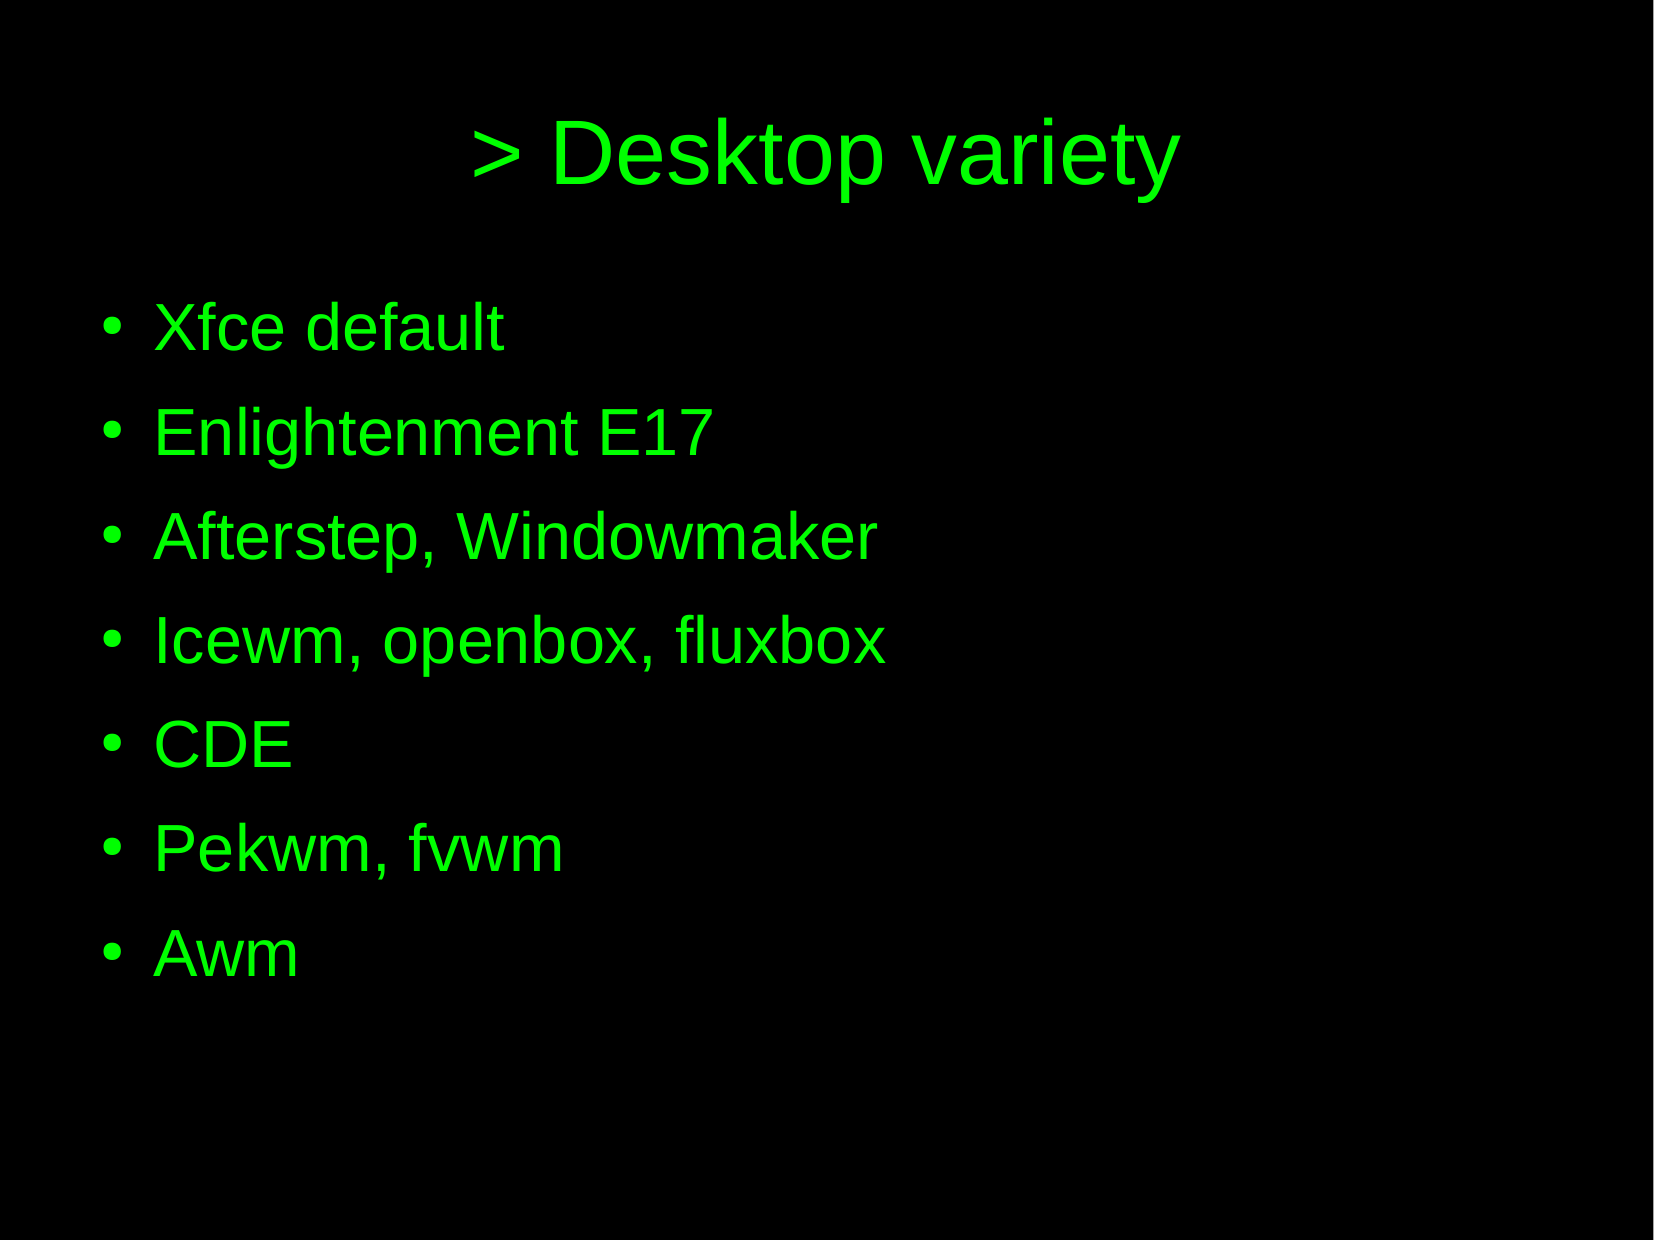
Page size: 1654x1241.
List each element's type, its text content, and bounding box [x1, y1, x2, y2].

list Xfce default Enlightenment E17 Afterstep, Windowmaker Icewm, openbox, fluxbox CDE Pekwm, fvwm Awm [82, 290, 1571, 1010]
title > Desktop variety [82, 49, 1571, 257]
